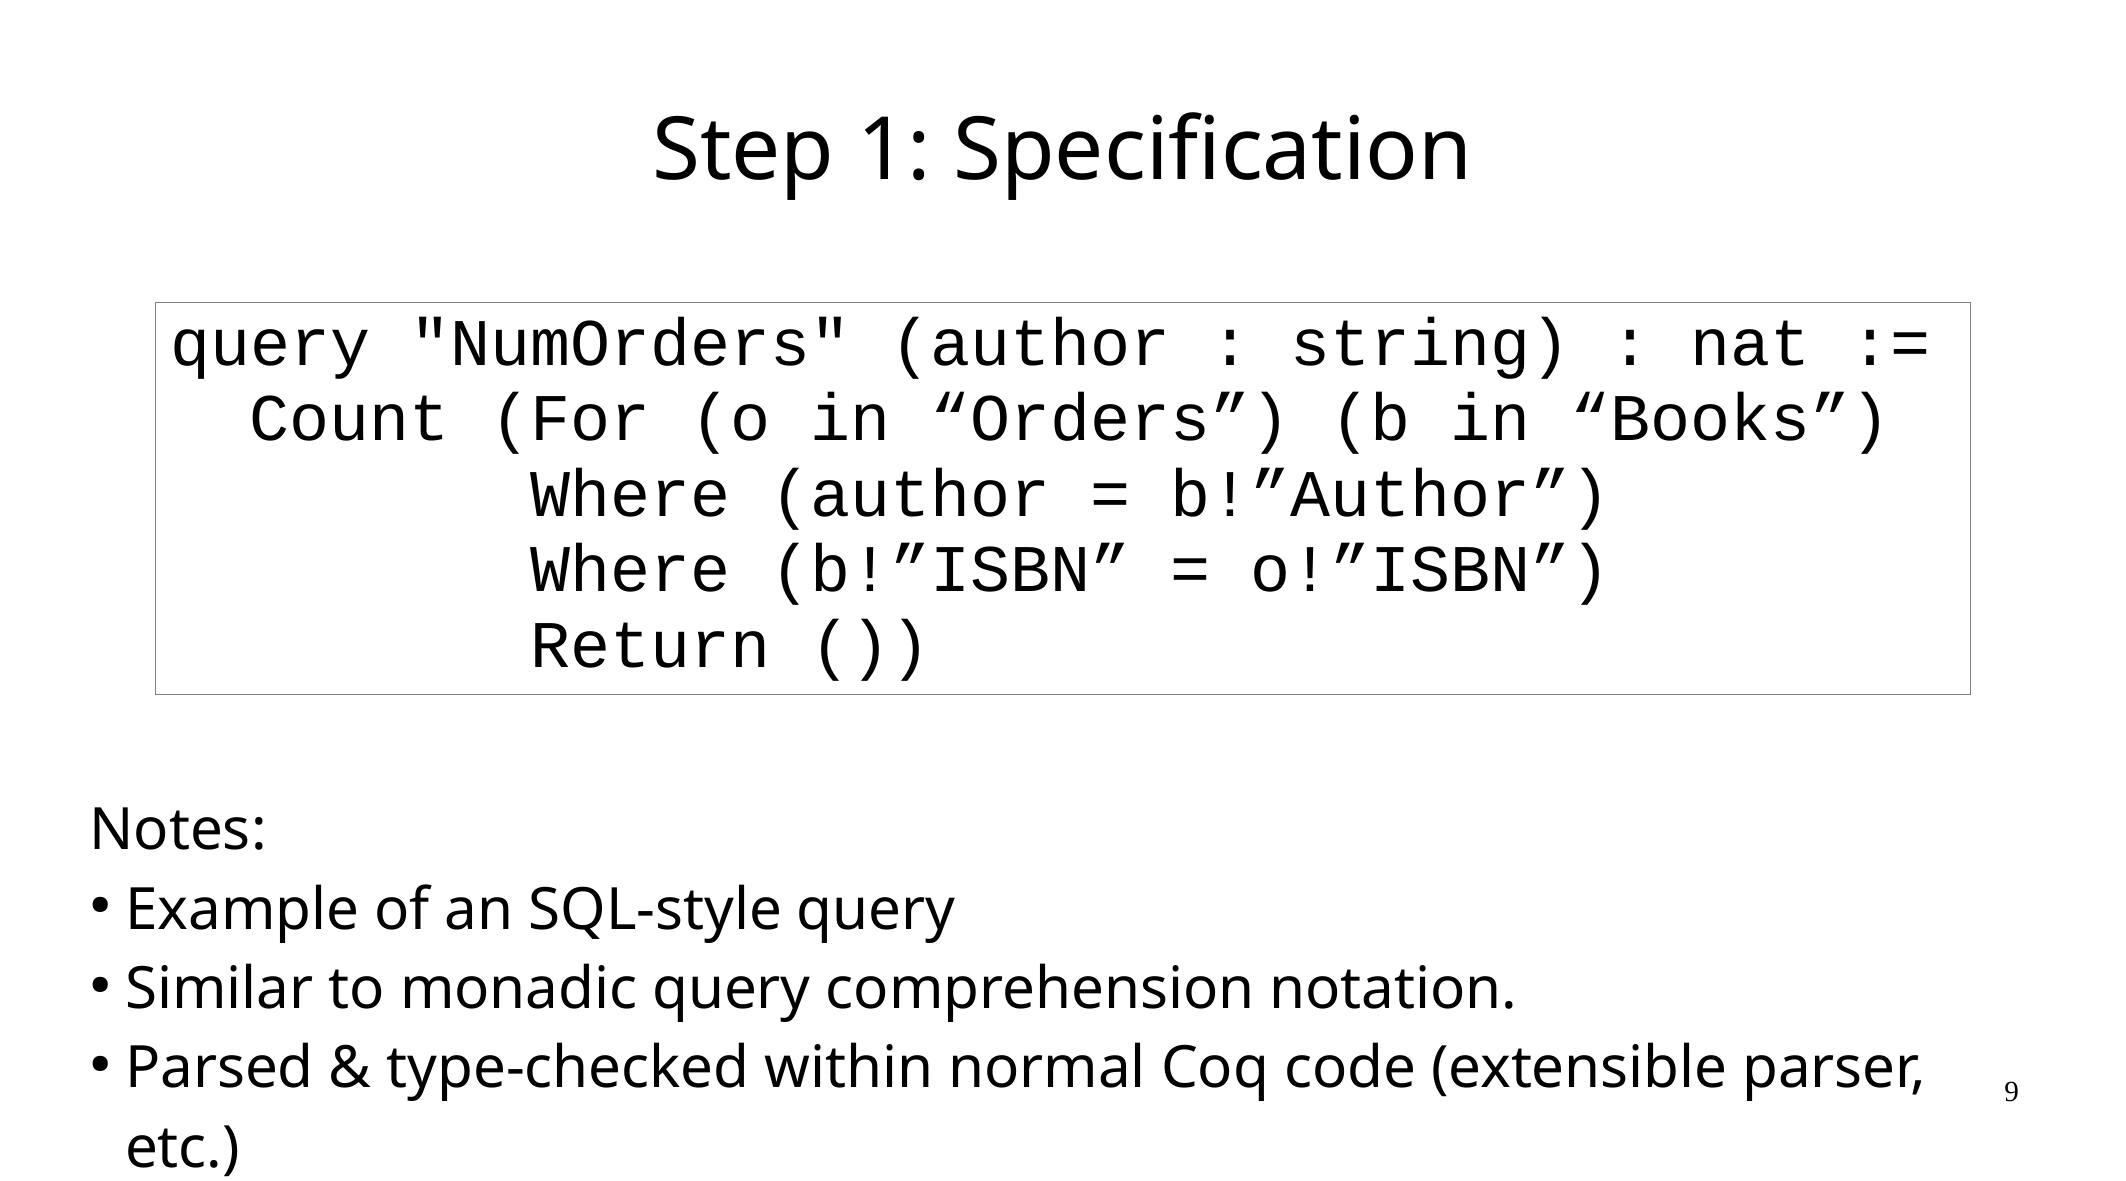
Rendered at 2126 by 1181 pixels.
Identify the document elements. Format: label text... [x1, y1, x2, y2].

text_box query "NumOrders" (author : string) : nat := Count (For (o in “Orders”) (b in “Books”) Where (author = b!”Author”) Where (b!”ISBN” = o!”ISBN”) Return ()) [155, 302, 1971, 695]
title Step 1: Specification [106, 47, 2020, 245]
text_box Notes: Example of an SQL-style query Similar to monadic query comprehension notation. Parsed & type-checked within normal Coq code (extensible parser, etc.) [75, 780, 2026, 1134]
